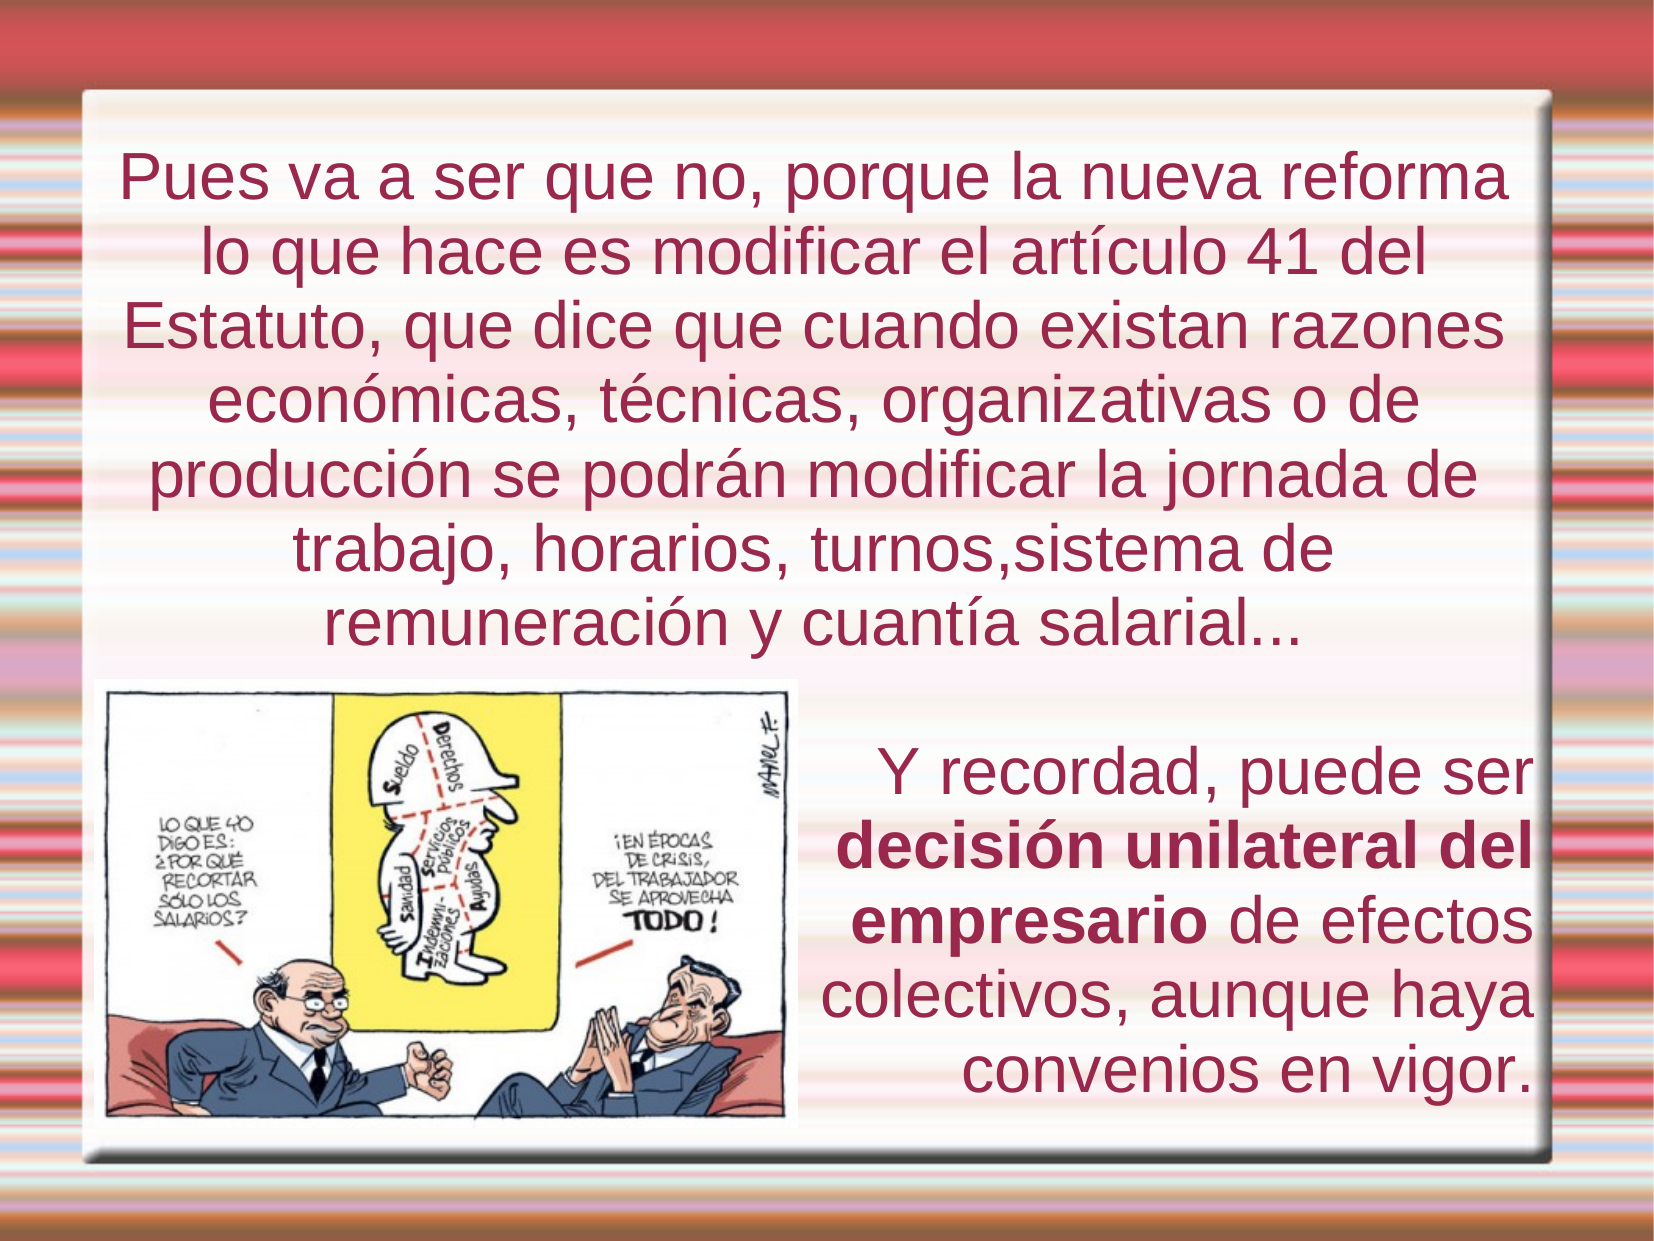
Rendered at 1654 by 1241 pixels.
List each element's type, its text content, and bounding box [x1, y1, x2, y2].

picture [0, 0, 1654, 1241]
text_box Pues va a ser que no, porque la nueva reforma lo que hace es modificar el artículo 41 del Estatuto, que dice que cuando existan razones económicas, técnicas, organizativas o de producción se podrán modificar la jornada de trabajo, horarios, turnos,sistema de remuneración y cuantía salarial... Y recordad, puede ser decisión unilateral del empresario de efectos colectivos, aunque haya convenios en vigor. [93, 120, 1536, 1123]
